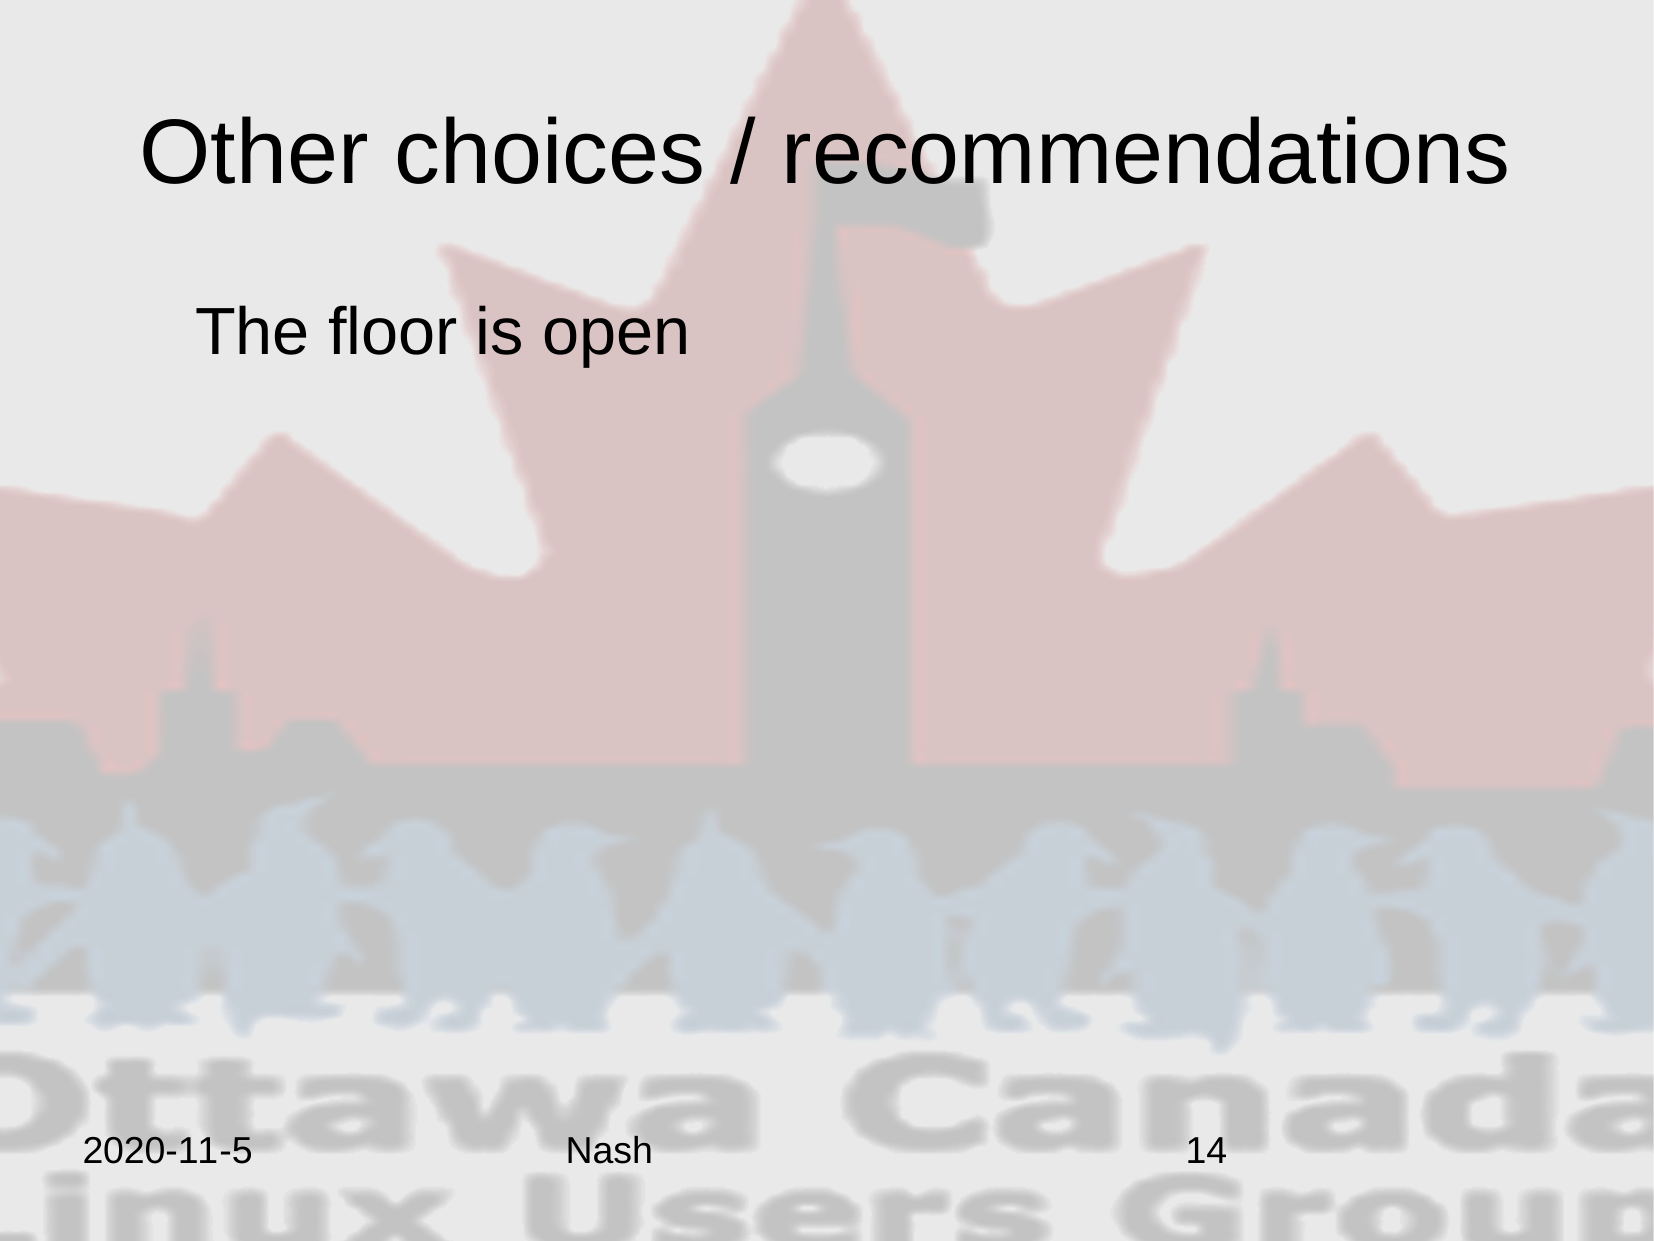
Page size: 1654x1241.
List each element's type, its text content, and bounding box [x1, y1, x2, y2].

picture [0, 0, 1654, 1241]
list The floor is open [82, 290, 1570, 1009]
title Other choices / recommendations [82, 49, 1570, 256]
